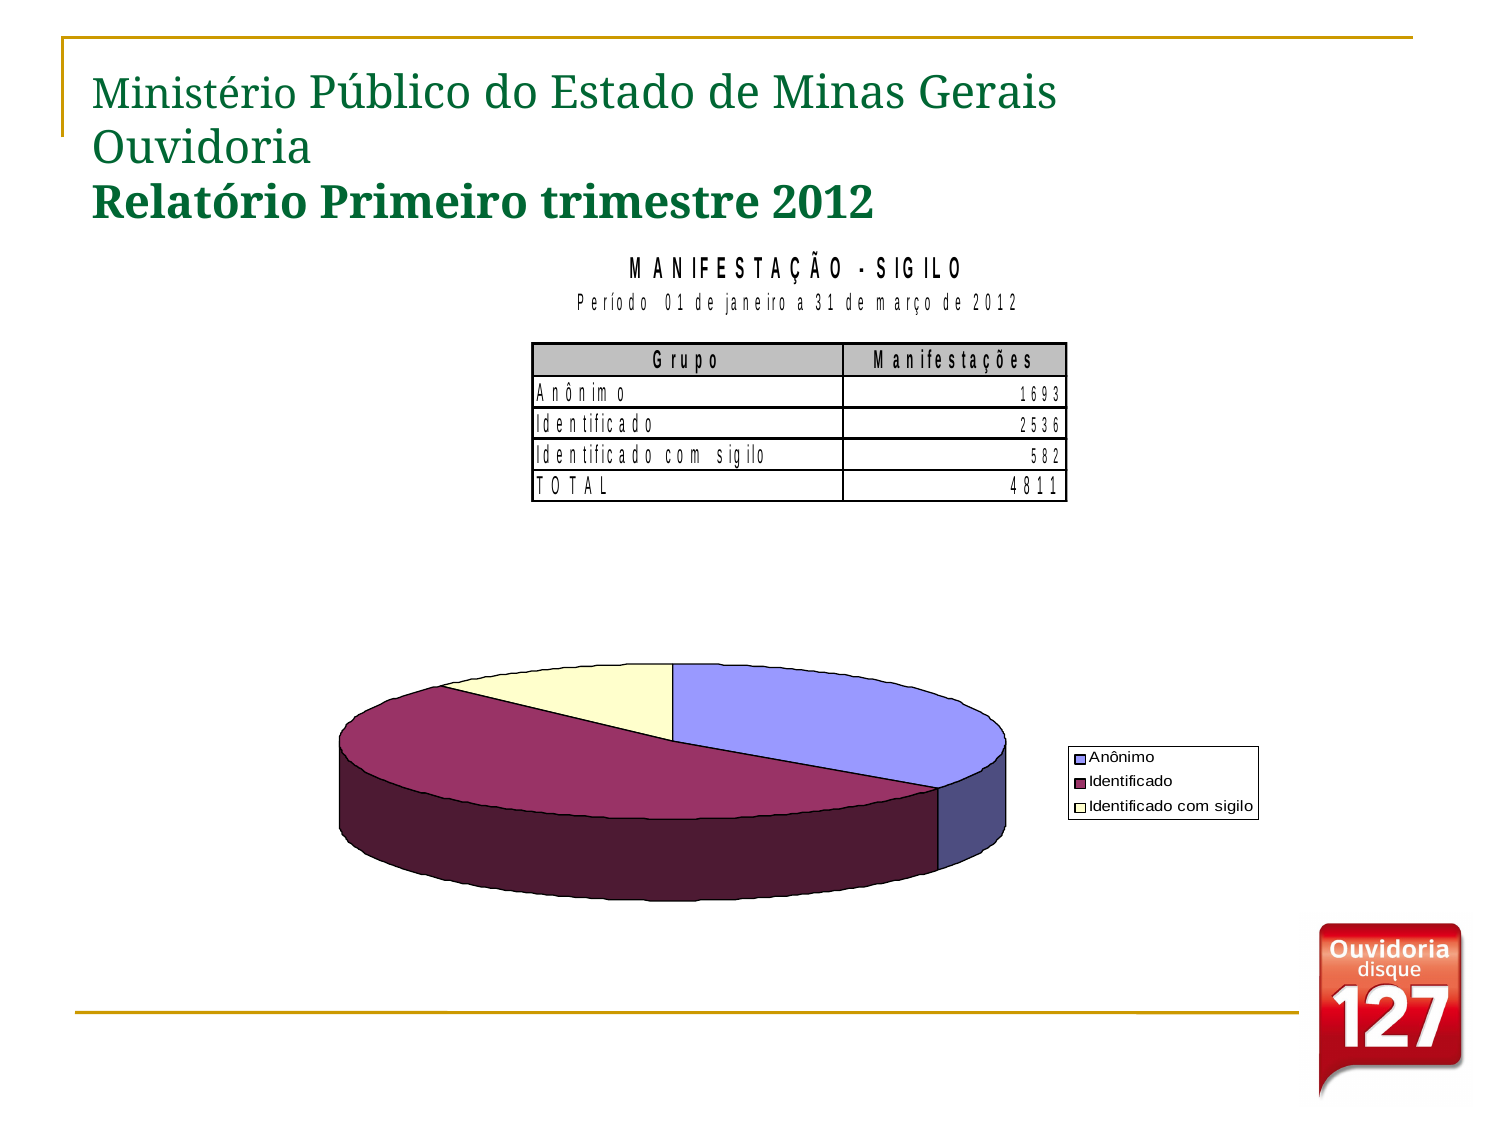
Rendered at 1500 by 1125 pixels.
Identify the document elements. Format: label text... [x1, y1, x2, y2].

chart [1299, 912, 1473, 1107]
chart [531, 248, 1068, 502]
chart [272, 590, 1270, 975]
text_box Ministério Público do Estado de Minas Gerais Ouvidoria Relatório Primeiro trimestre 2012 [76, 0, 1427, 187]
